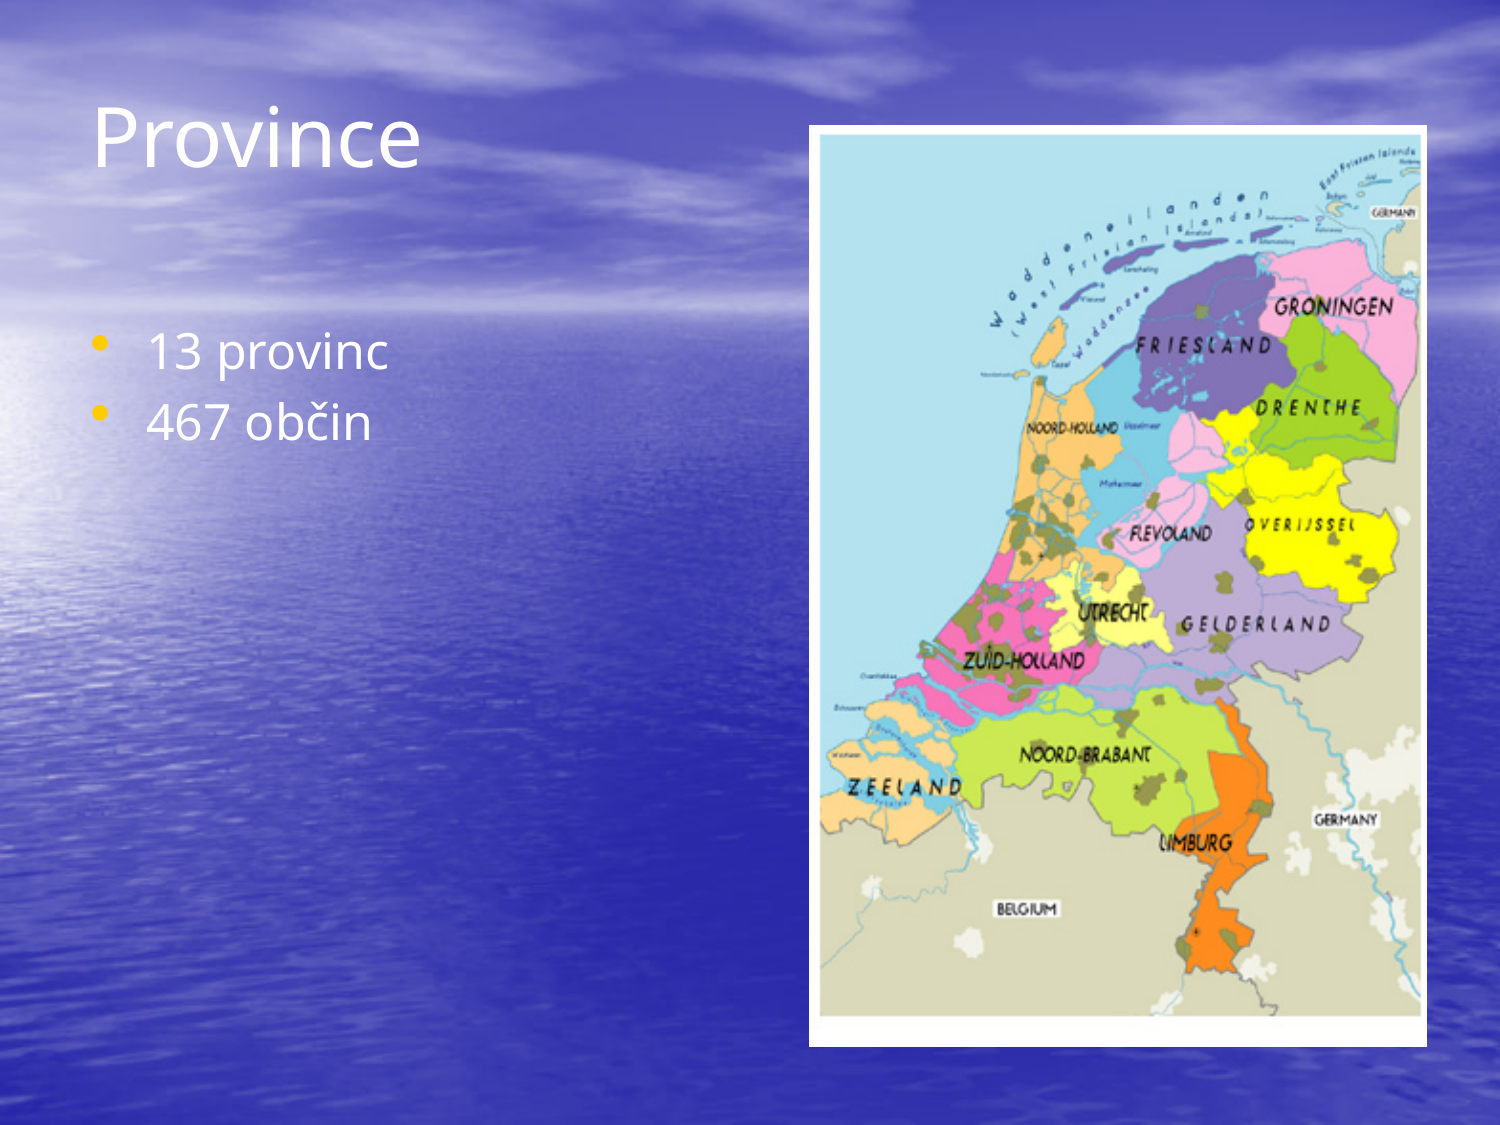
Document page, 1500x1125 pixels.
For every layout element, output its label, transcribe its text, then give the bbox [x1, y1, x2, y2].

picture [0, 0, 1500, 1125]
list 13 provinc 467 občin [75, 312, 738, 988]
title Province [75, 47, 538, 220]
